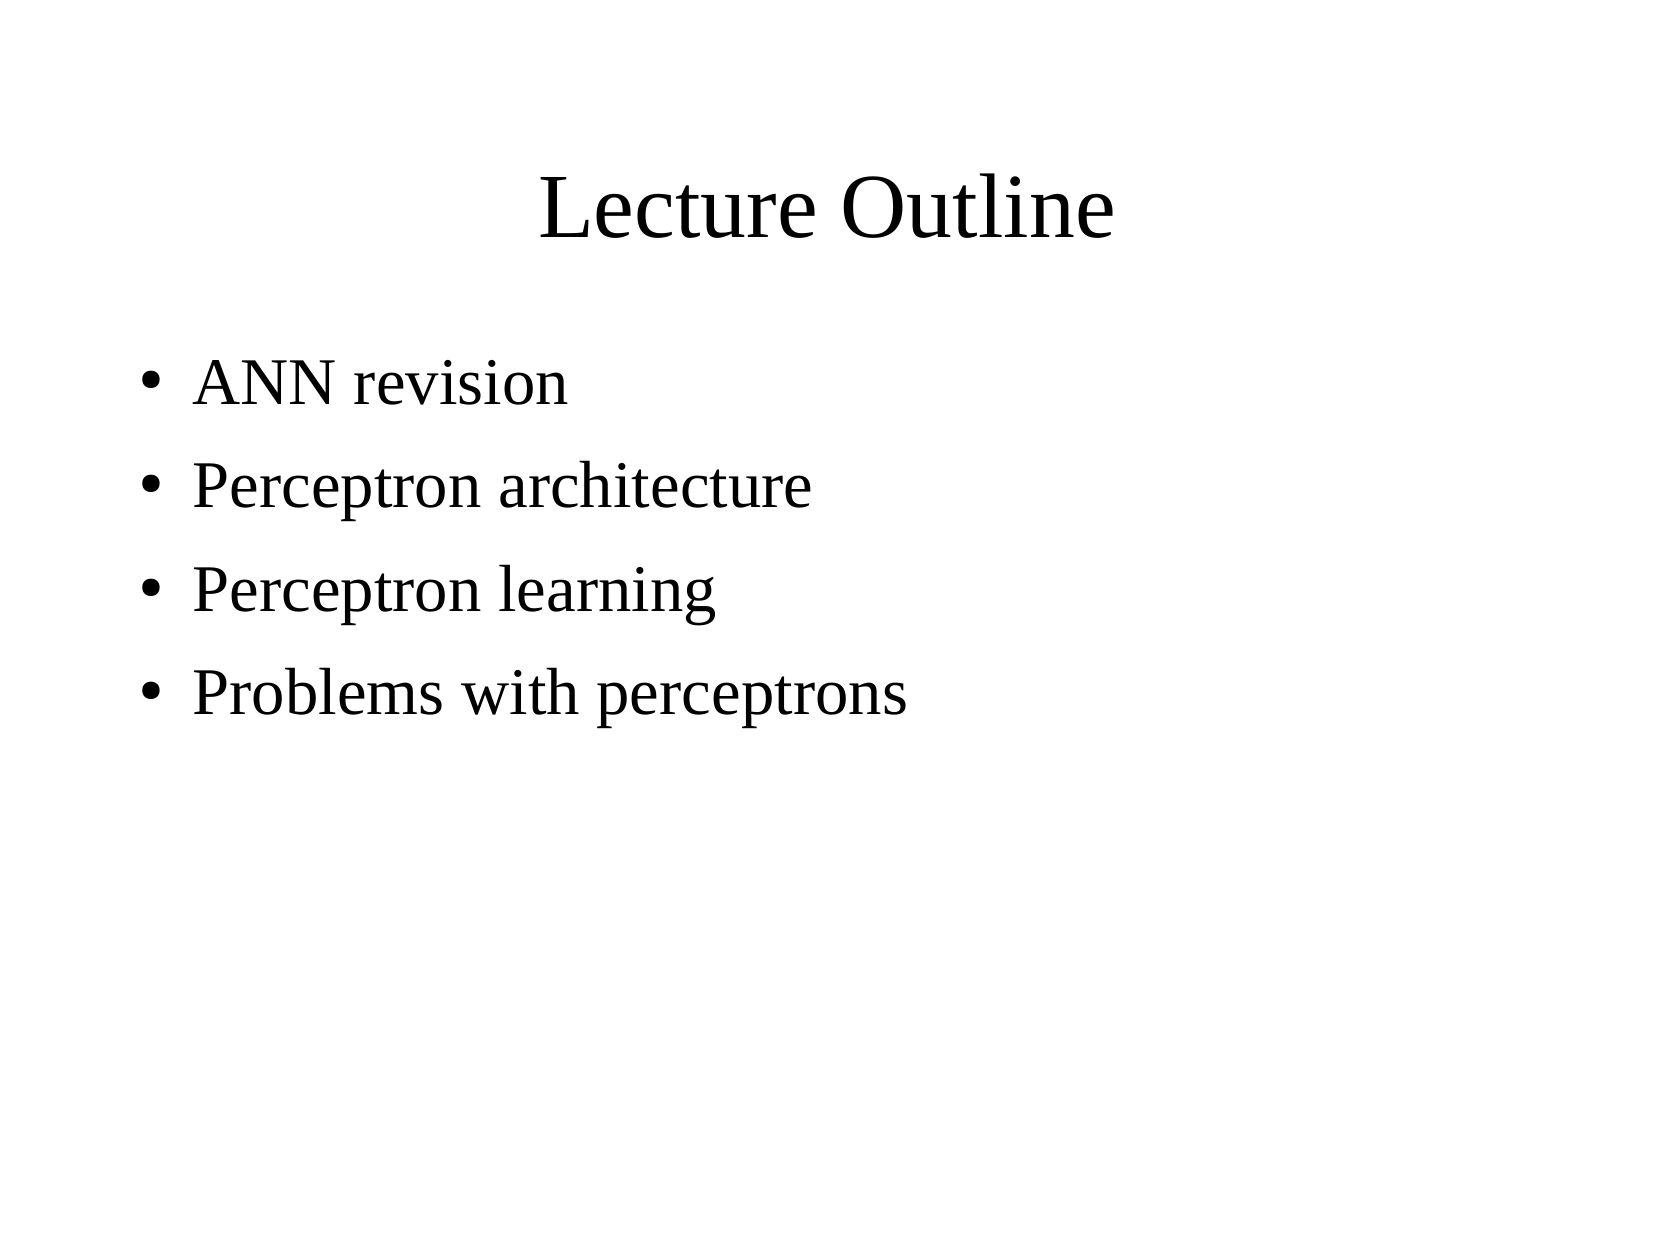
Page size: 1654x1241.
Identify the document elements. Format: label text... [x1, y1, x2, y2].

title Lecture Outline [121, 102, 1534, 311]
list ANN revision Perceptron architecture Perceptron learning Problems with perceptrons [121, 344, 1534, 1127]
